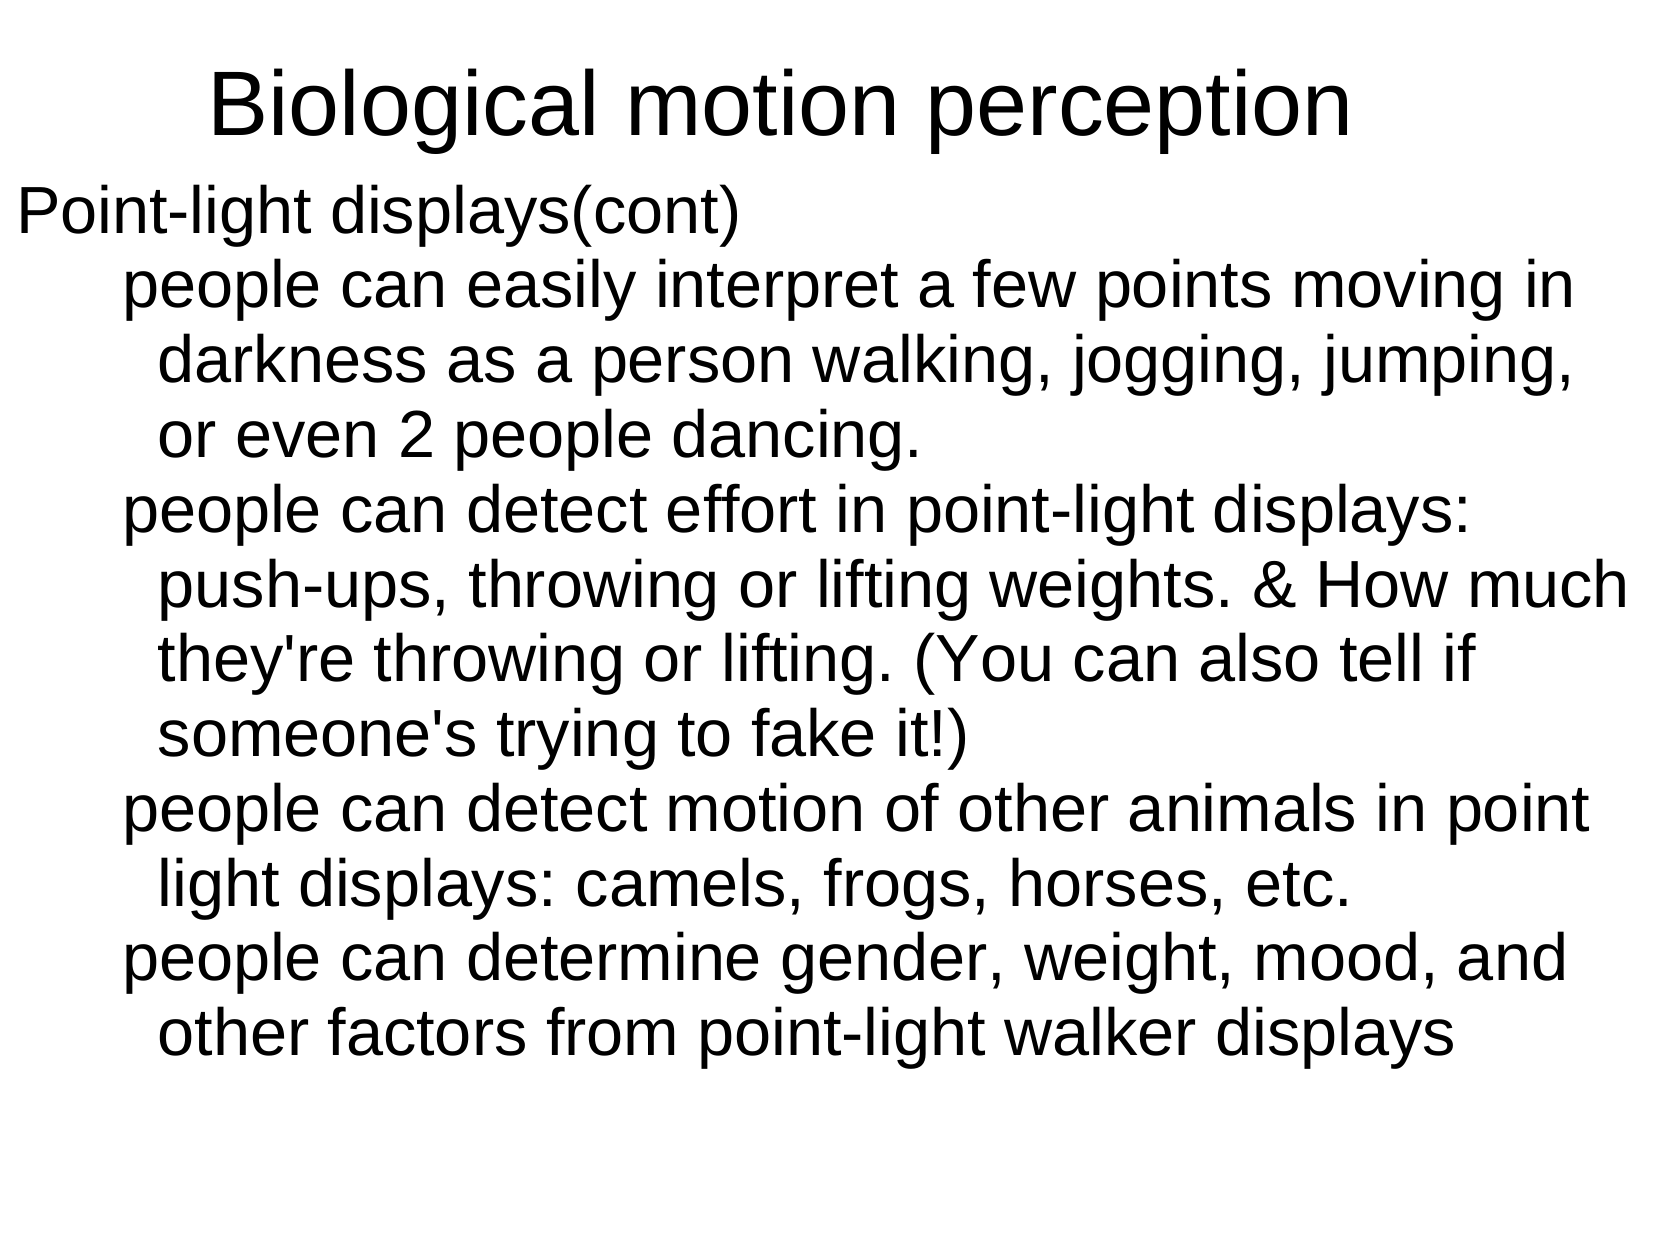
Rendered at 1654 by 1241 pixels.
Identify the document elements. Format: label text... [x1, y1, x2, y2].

title Biological motion perception [37, 0, 1526, 172]
text_box Point-light displays(cont) people can easily interpret a few points moving in darkness as a person walking, jogging, jumping, or even 2 people dancing. people can detect effort in point-light displays: push-ups, throwing or lifting weights. & How much they're throwing or lifting. (You can also tell if someone's trying to fake it!) people can detect motion of other animals in point light displays: camels, frogs, horses, etc. people can determine gender, weight, mood, and other factors from point-light walker displays [16, 172, 1654, 1070]
